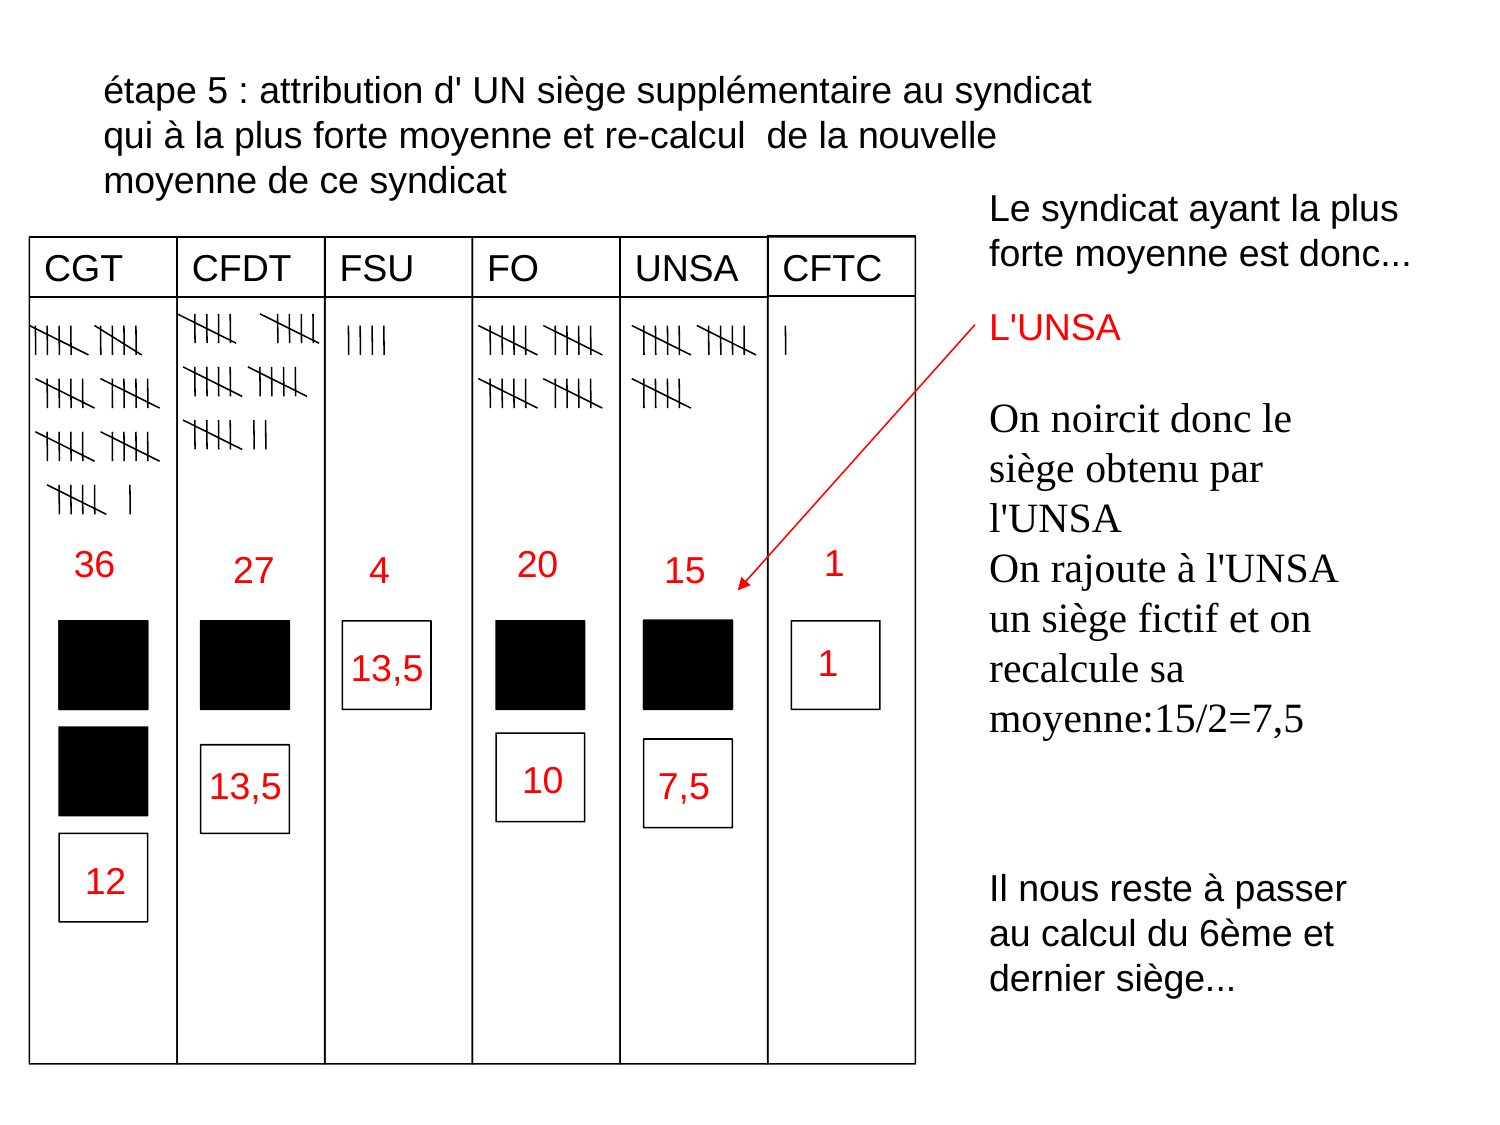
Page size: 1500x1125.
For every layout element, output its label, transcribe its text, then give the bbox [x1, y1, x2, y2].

text_box 4 [354, 538, 414, 620]
text_box [59, 727, 148, 816]
text_box CGT [31, 238, 176, 297]
text_box 4 [354, 622, 414, 628]
text_box [496, 620, 585, 710]
text_box [200, 620, 290, 710]
text_box On noircit donc le siège obtenu par l'UNSA On rajoute à l'UNSA un siège fictif et on recalcule sa moyenne:15/2=7,5 [974, 383, 1359, 709]
text_box 15 [649, 538, 739, 628]
text_box Le syndicat ayant la plus forte moyenne est donc... [974, 177, 1447, 283]
text_box 1 [802, 631, 875, 692]
text_box 27 [218, 538, 308, 628]
text_box 1 [809, 531, 869, 620]
text_box FSU [324, 236, 472, 297]
text_box étape 5 : attribution d' UN siège supplémentaire au syndicat qui à la plus forte moyenne et re-calcul de la nouvelle moyenne de ce syndicat [88, 59, 1123, 209]
text_box 13,5 [335, 636, 439, 697]
text_box [643, 620, 733, 709]
text_box [59, 620, 148, 710]
text_box 36 [59, 532, 148, 620]
text_box FO [472, 236, 620, 297]
text_box 12 [70, 849, 142, 910]
text_box 13,5 [194, 754, 297, 815]
text_box UNSA [620, 236, 767, 297]
text_box 7,5 [643, 754, 726, 815]
text_box 20 [502, 532, 591, 622]
text_box CFTC [767, 236, 916, 297]
text_box L'UNSA [974, 295, 1329, 356]
text_box CFDT [177, 236, 324, 297]
text_box Il nous reste à passer au calcul du 6ème et dernier siège... [974, 856, 1388, 1004]
text_box 10 [507, 748, 579, 809]
